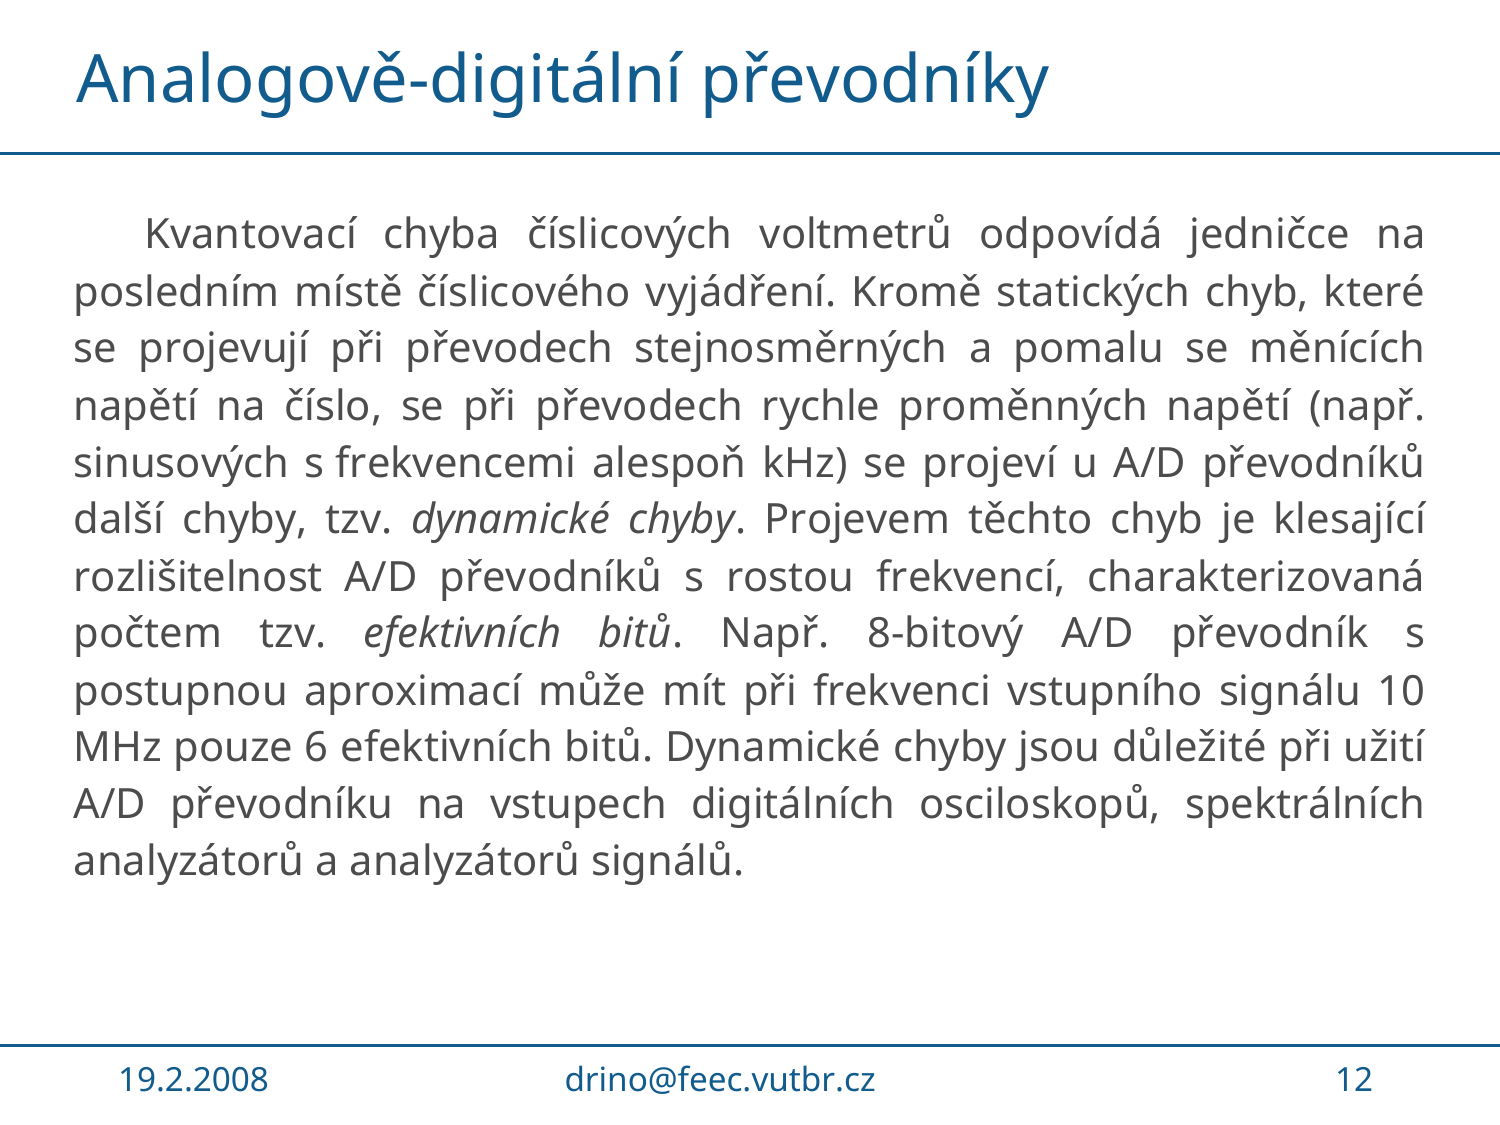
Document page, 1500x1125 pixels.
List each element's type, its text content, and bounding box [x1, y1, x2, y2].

text_box Kvantovací chyba číslicových voltmetrů odpovídá jedničce na posledním místě číslicového vyjádření. Kromě statických chyb, které se projevují při převodech stejnosměrných a pomalu se měnících napětí na číslo, se při převodech rychle proměnných napětí (např. sinusových s frekvencemi alespoň kHz) se projeví u A/D převodníků další chyby, tzv. dynamické chyby. Projevem těchto chyb je klesající rozlišitelnost A/D převodníků s rostou frekvencí, charakterizovaná počtem tzv. efektivních bitů. Např. 8-bitový A/D převodník s postupnou aproximací může mít při frekvenci vstupního signálu 10 MHz pouze 6 efektivních bitů. Dynamické chyby jsou důležité při užití A/D převodníku na vstupech digitálních osciloskopů, spektrálních analyzátorů a analyzátorů signálů. [59, 196, 1442, 896]
text_box 20 [1075, 1049, 1388, 1125]
text_box 19.2.2008 [103, 1049, 432, 1125]
text_box drino@feec.vutbr.cz [454, 1049, 987, 1125]
title Analogově-digitální převodníky [0, 0, 1500, 152]
